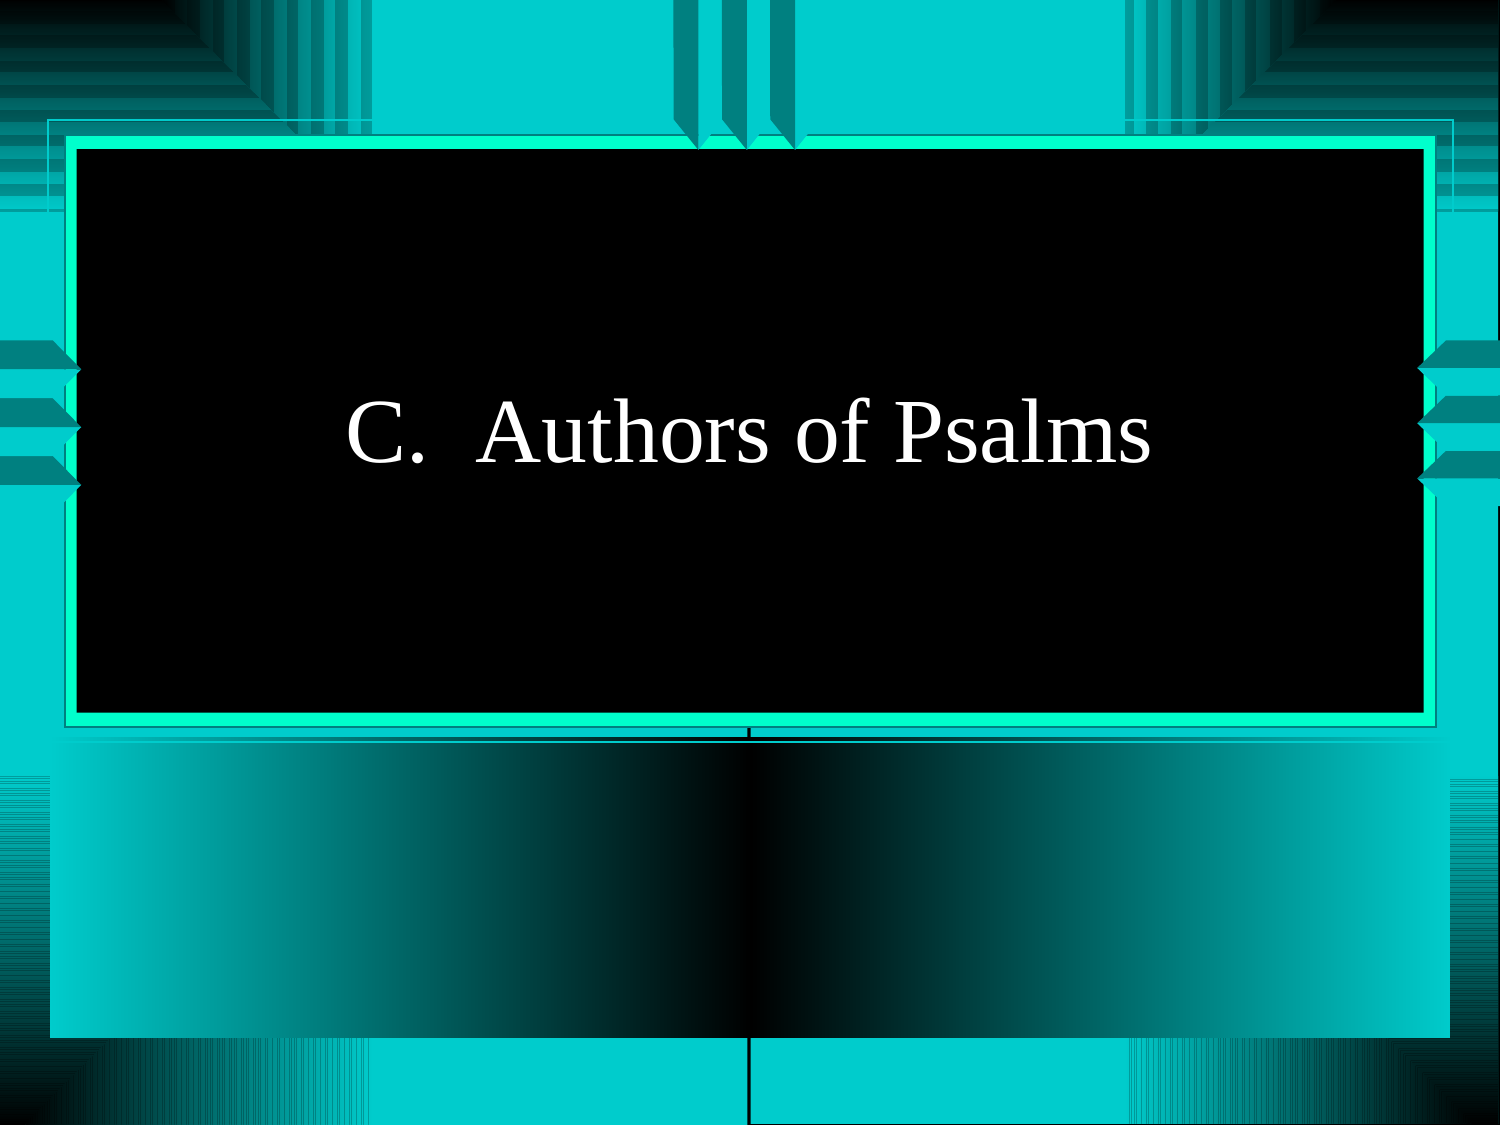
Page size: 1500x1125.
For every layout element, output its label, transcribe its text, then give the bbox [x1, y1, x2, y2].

title C. Authors of Psalms [112, 337, 1388, 526]
